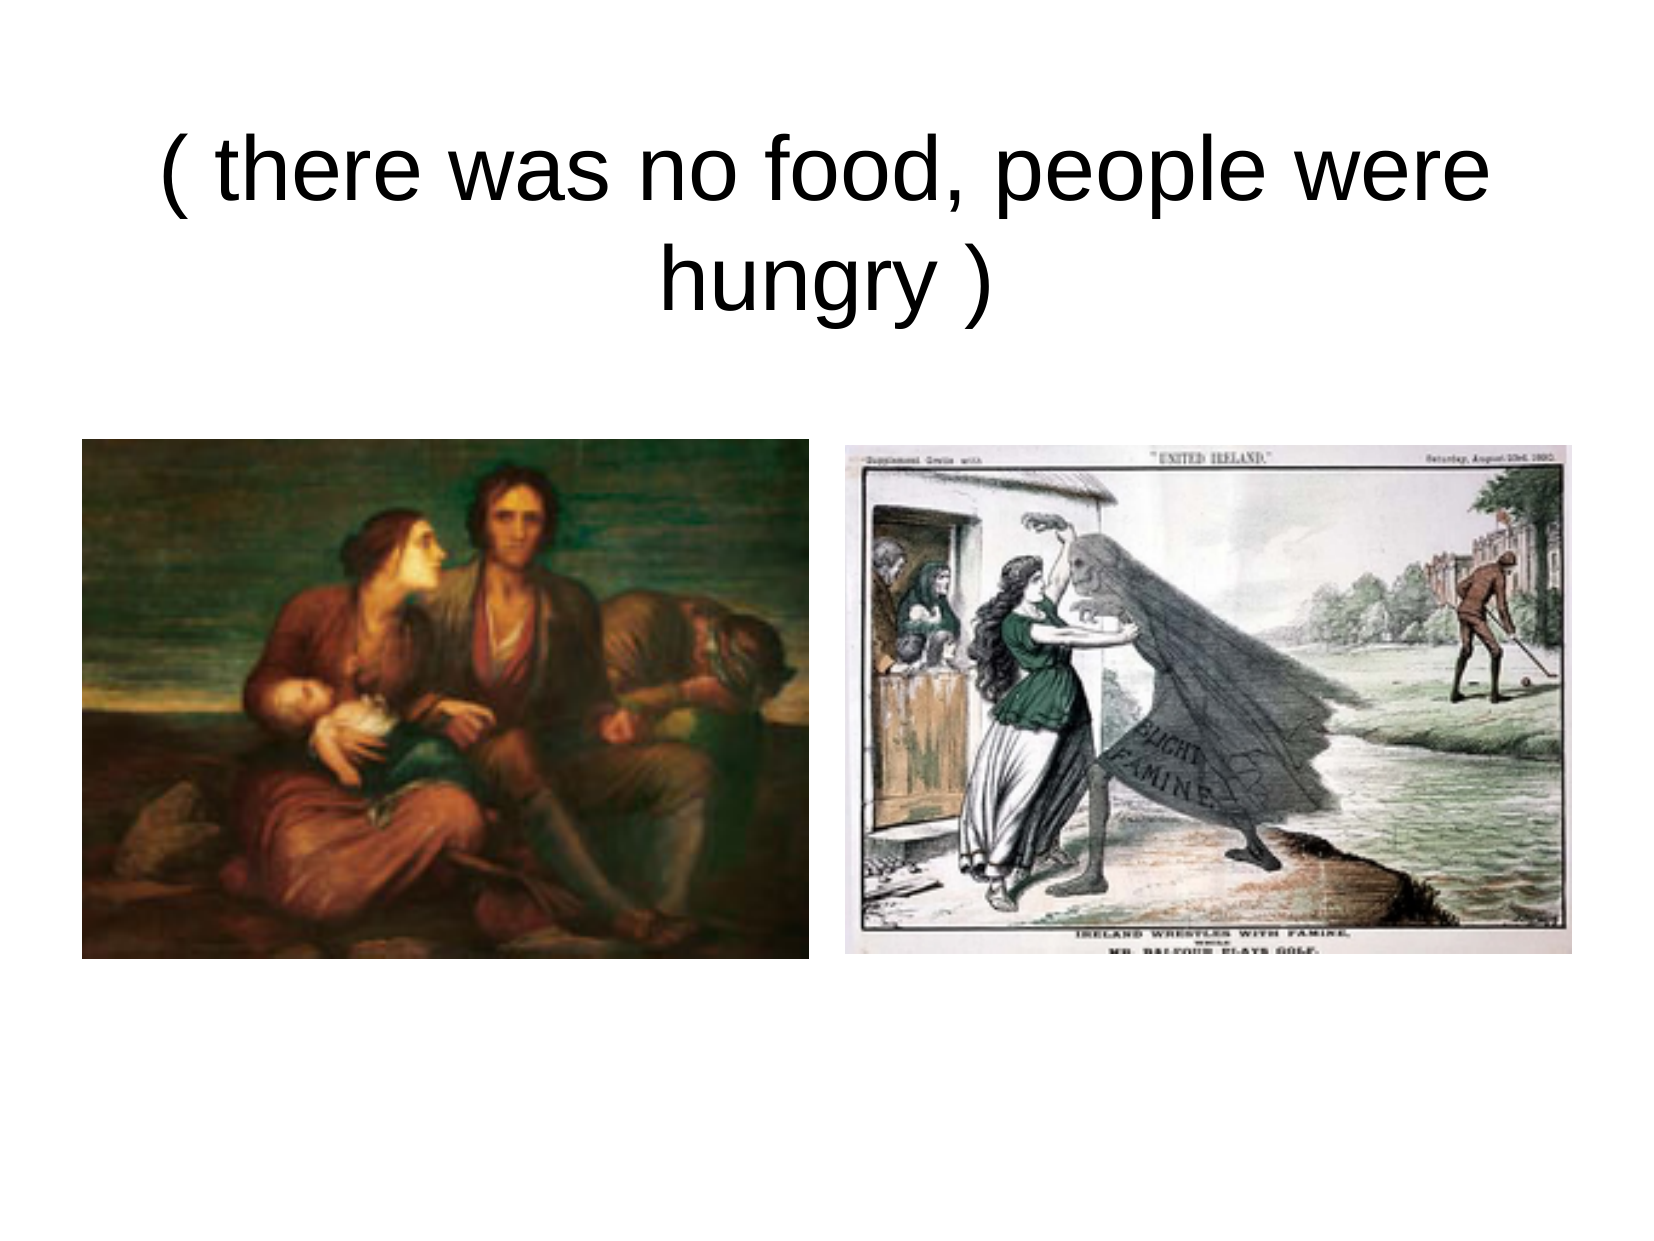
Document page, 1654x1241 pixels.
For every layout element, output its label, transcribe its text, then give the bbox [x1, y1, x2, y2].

title ( there was no food, people were hungry ) [82, 0, 1571, 307]
picture [82, 440, 809, 959]
picture [845, 445, 1572, 954]
